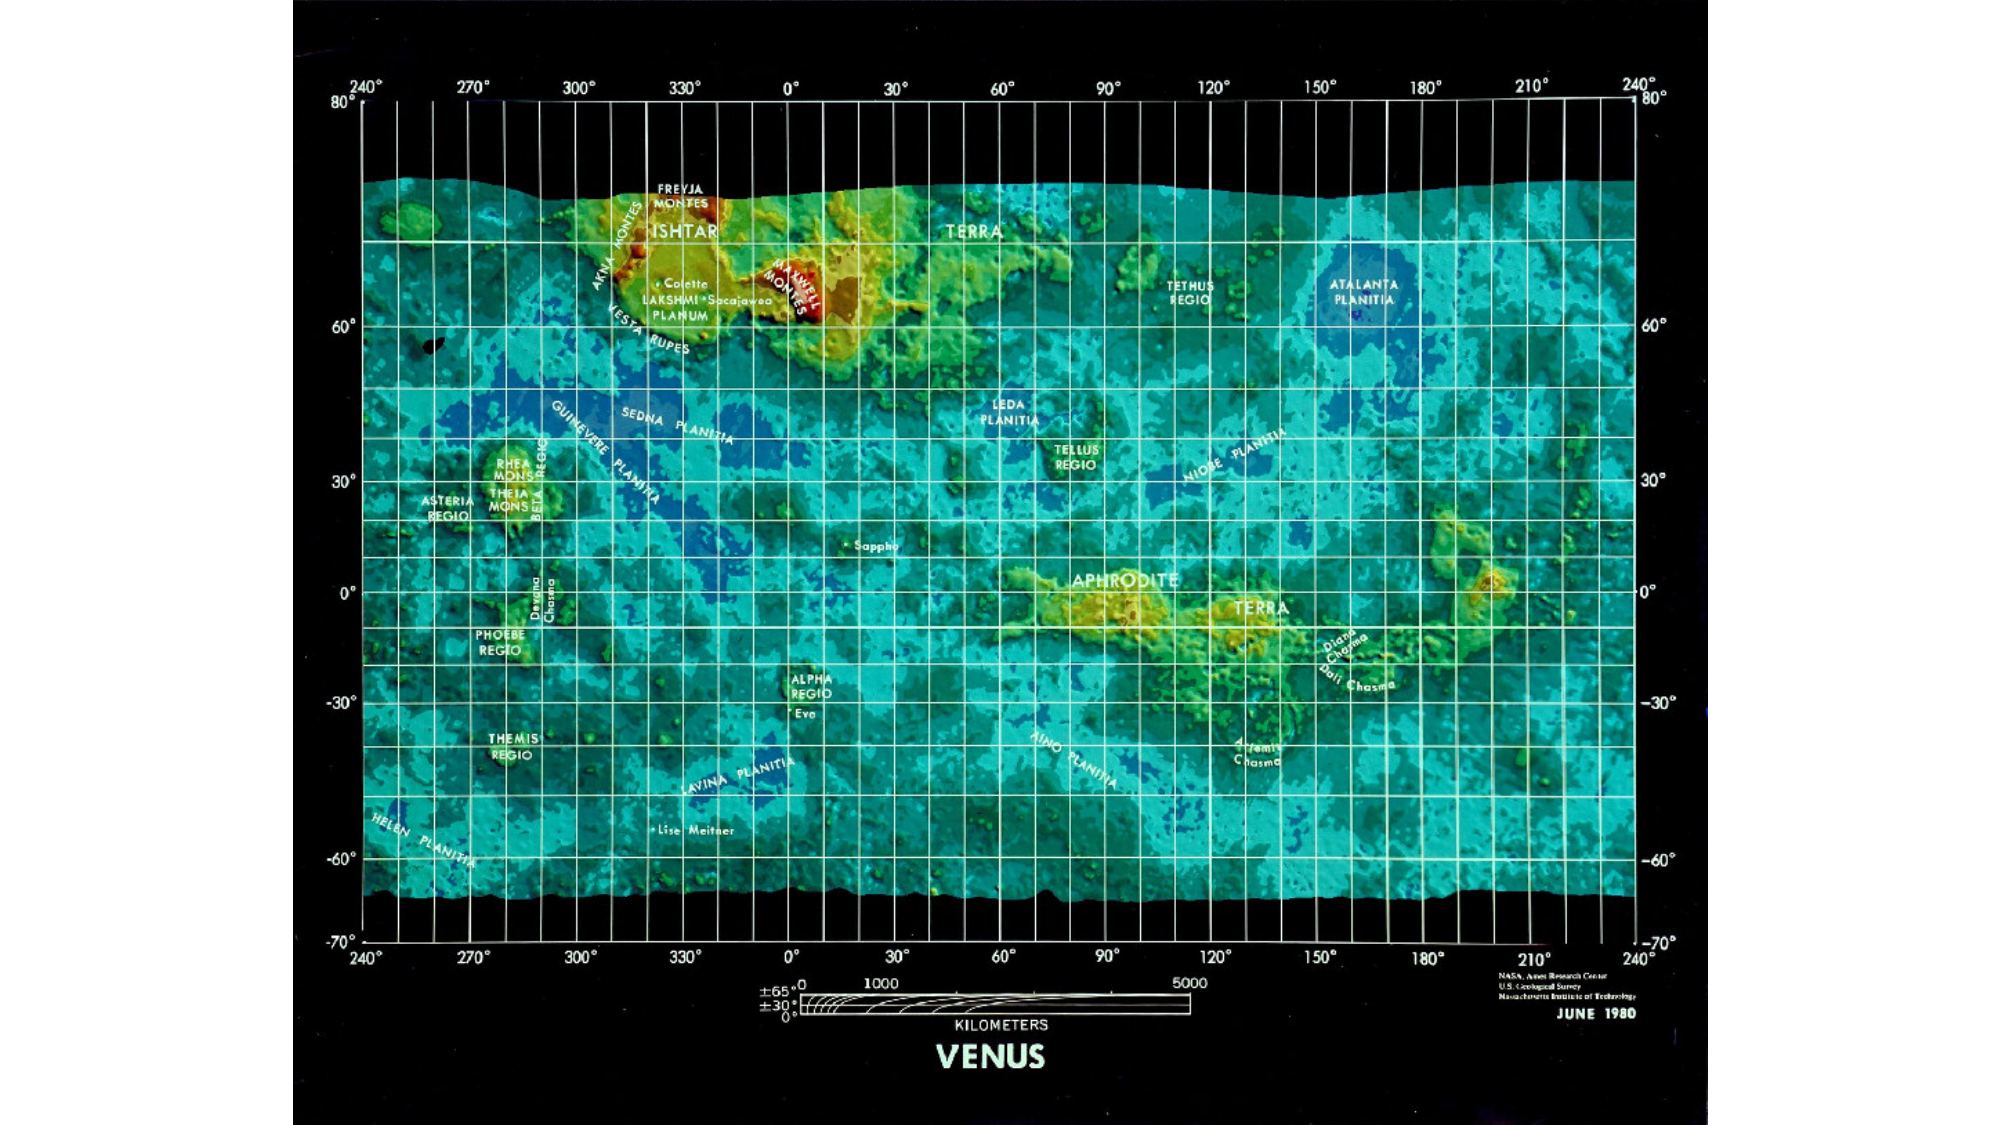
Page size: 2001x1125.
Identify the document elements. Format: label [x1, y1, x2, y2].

picture [293, 0, 1708, 1125]
